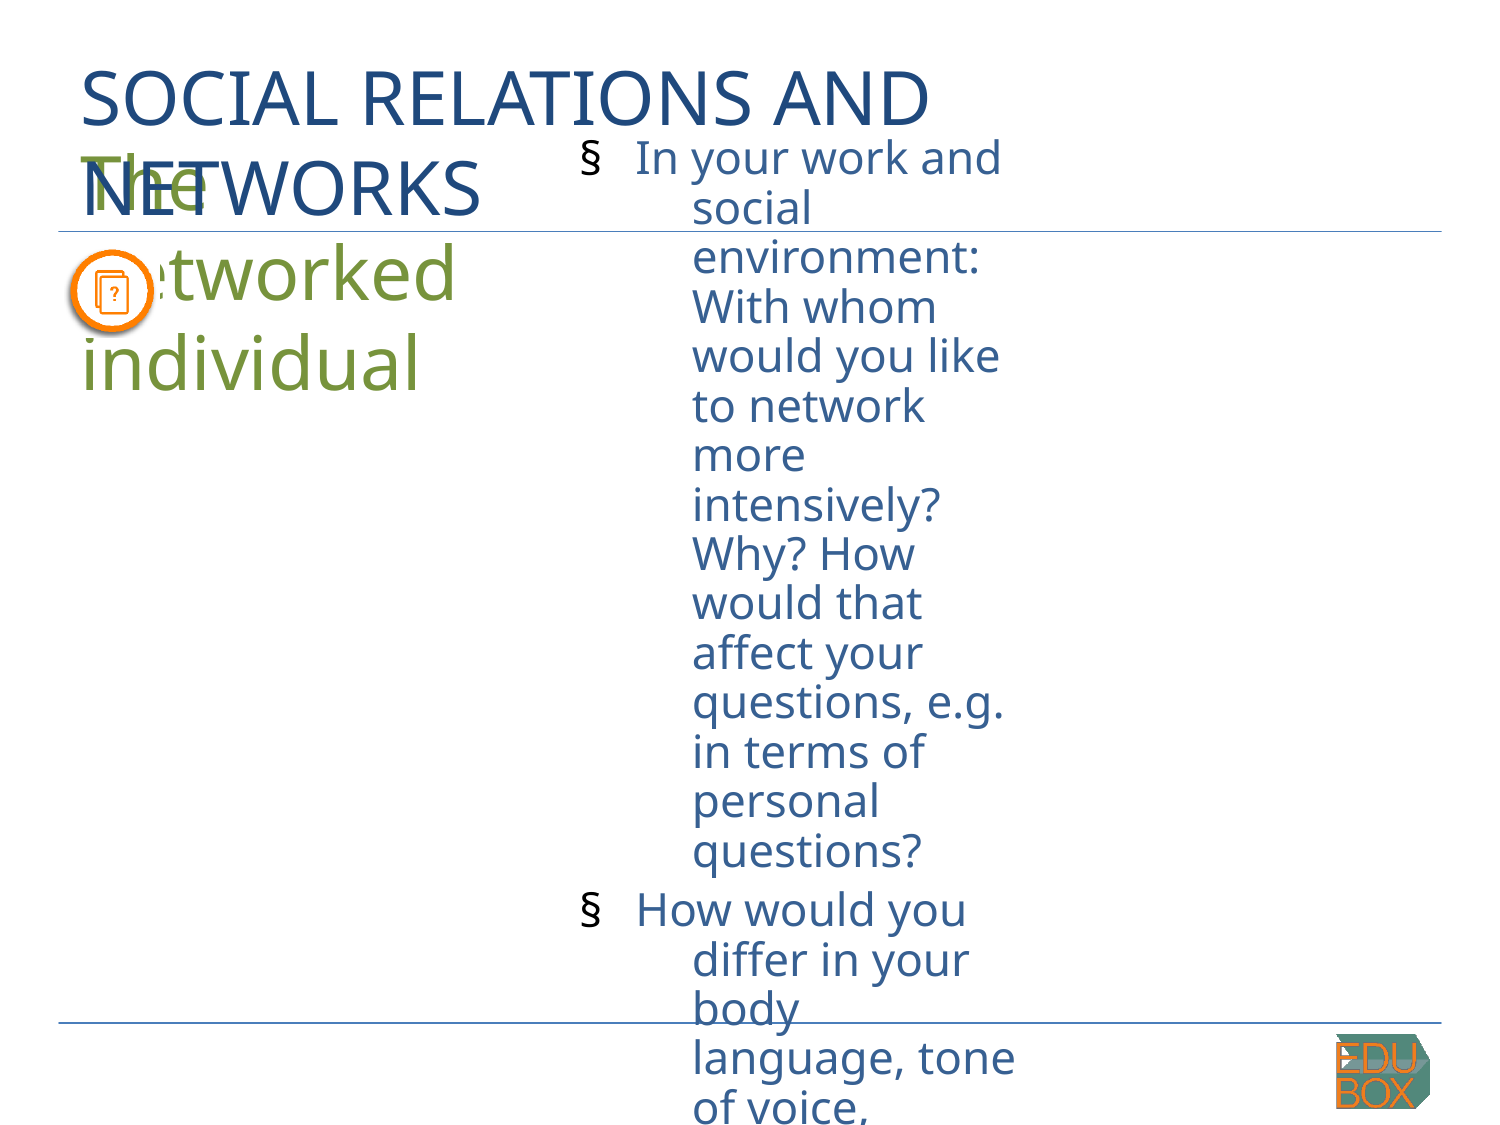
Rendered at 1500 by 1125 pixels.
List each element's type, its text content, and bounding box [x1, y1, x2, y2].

list In your work and social environment: With whom would you like to network more intensively? Why? How would that affect your questions, e.g. in terms of personal questions? How would you differ in your body language, tone of voice, gestures etc. when talking to the CEO of the company vs. another intern? How would you try to make a good first impression? How would you show interest during a first conversation? Take a look again at the networking activities you noted down. How would the different situations affect your behaviour towards new people? E.g. would you behave differently during an after work event, a sports class or a coffee break? [159, 246, 1447, 1036]
list The networked individual [64, 153, 1040, 246]
title SOCIAL RELATIONS AND NETWORKS [64, 42, 1500, 153]
picture [64, 243, 160, 339]
picture [1328, 1036, 1437, 1114]
